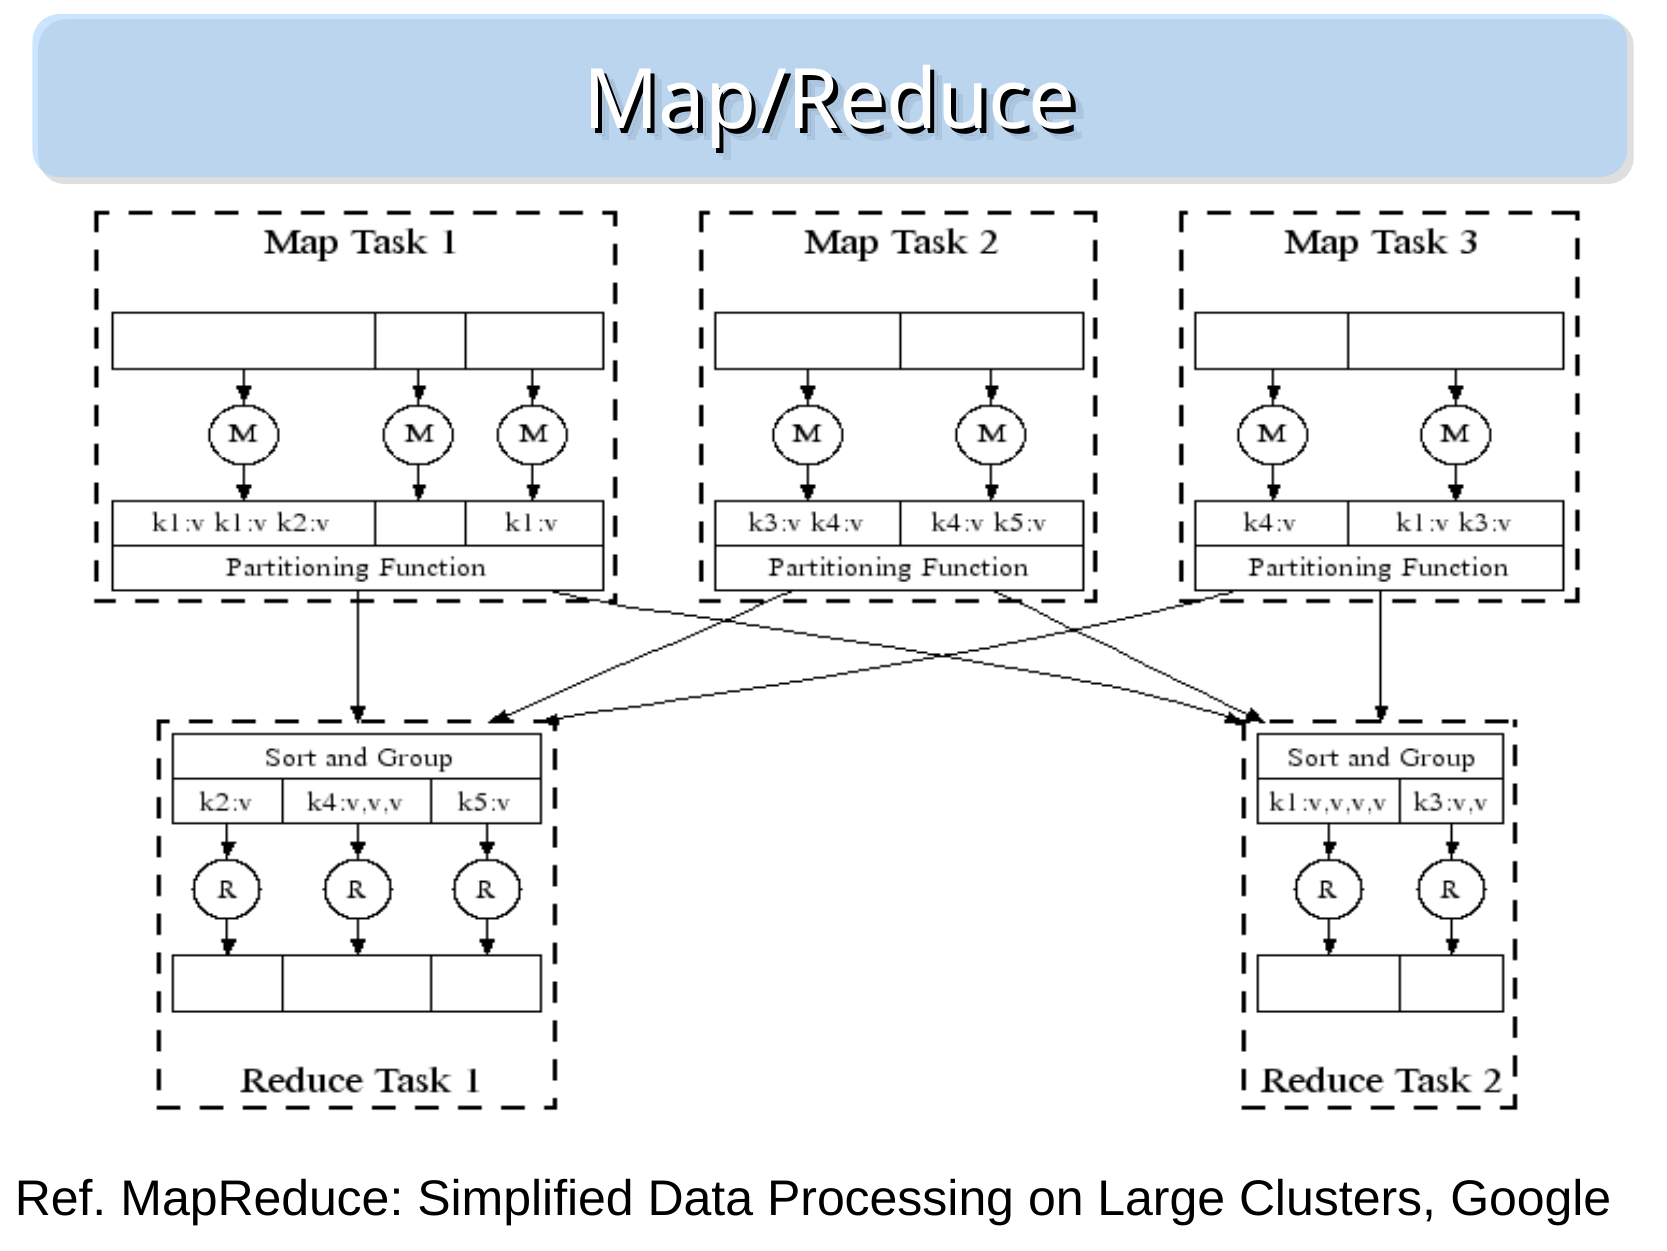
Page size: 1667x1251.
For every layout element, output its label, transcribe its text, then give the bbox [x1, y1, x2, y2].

text_box Ref. MapReduce: Simplified Data Processing on Large Clusters, Google [0, 1157, 1666, 1233]
text_box Map/Reduce [32, 13, 1628, 178]
picture [69, 188, 1606, 1147]
